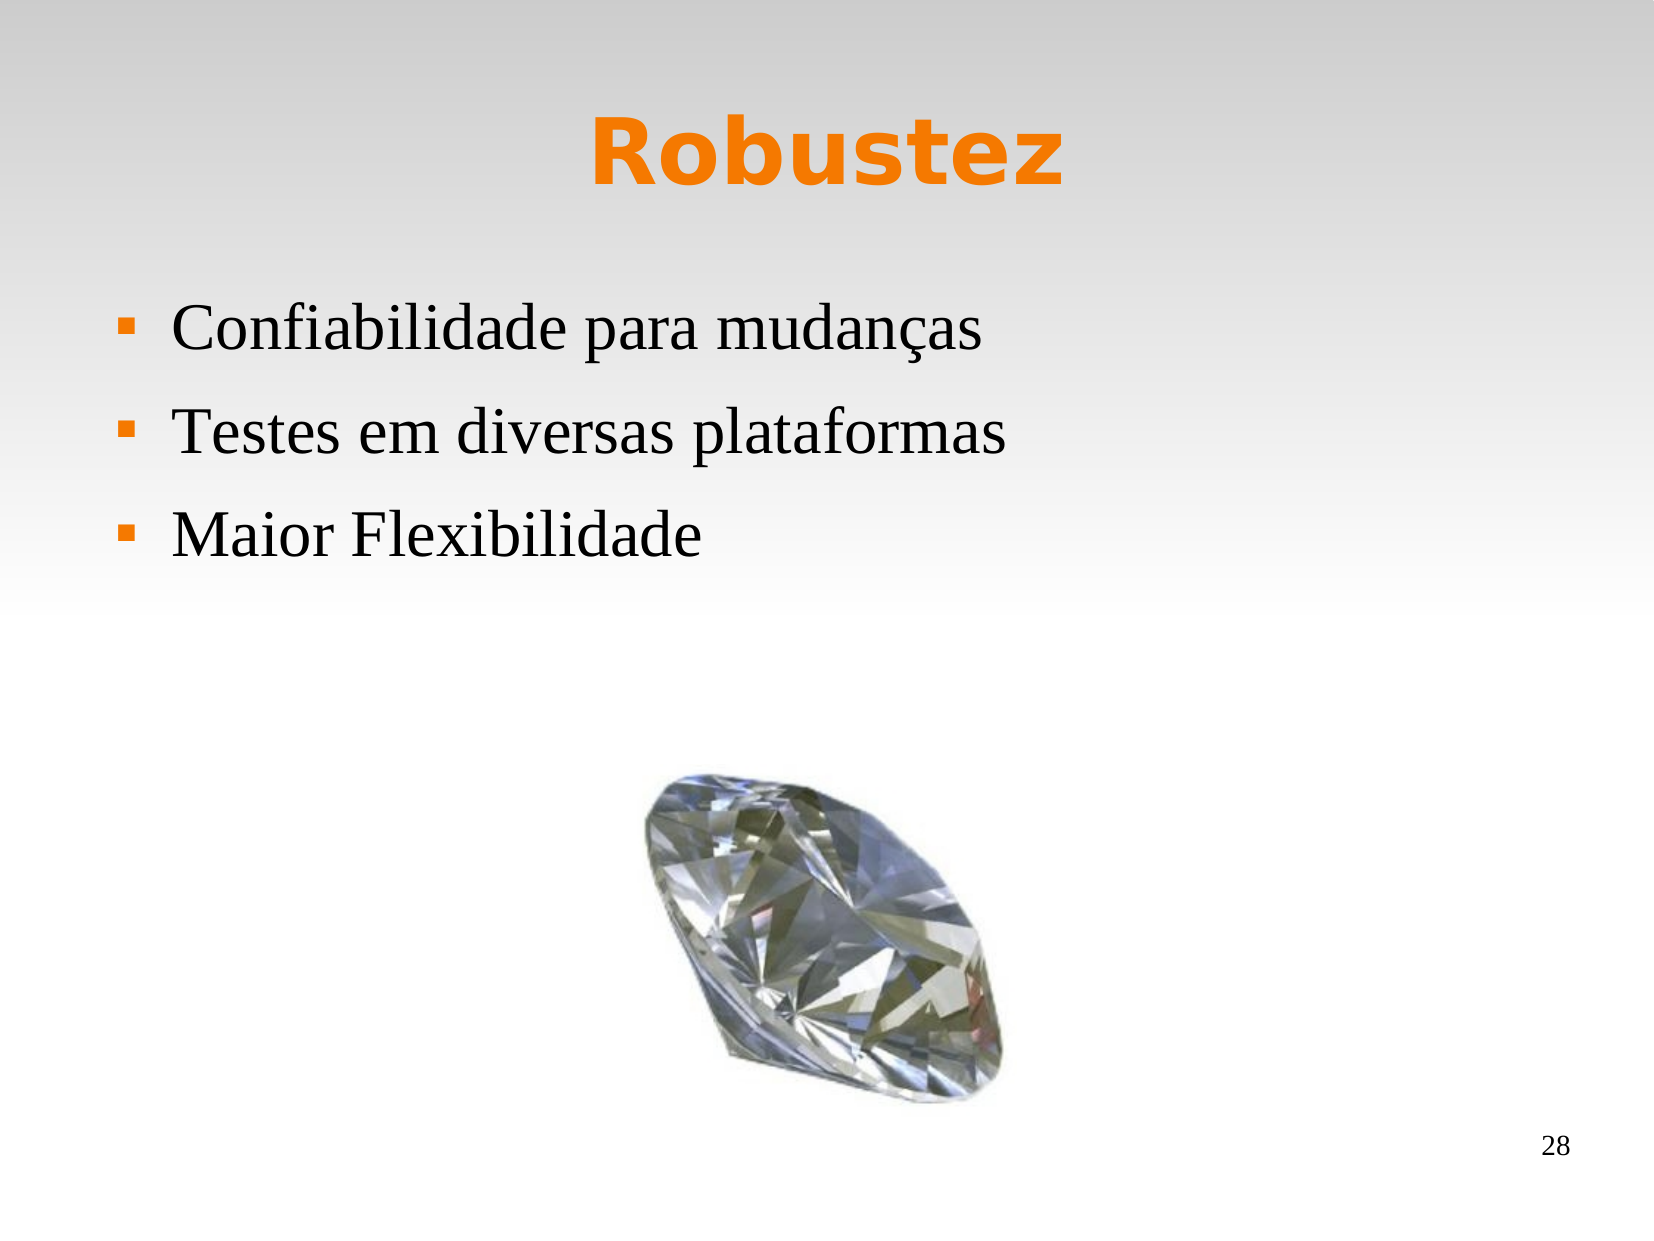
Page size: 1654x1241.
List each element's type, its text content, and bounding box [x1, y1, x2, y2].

list Confiabilidade para mudanças Testes em diversas plataformas Maior Flexibilidade [82, 290, 1571, 1109]
title Robustez [82, 49, 1571, 257]
picture [637, 764, 1017, 1117]
